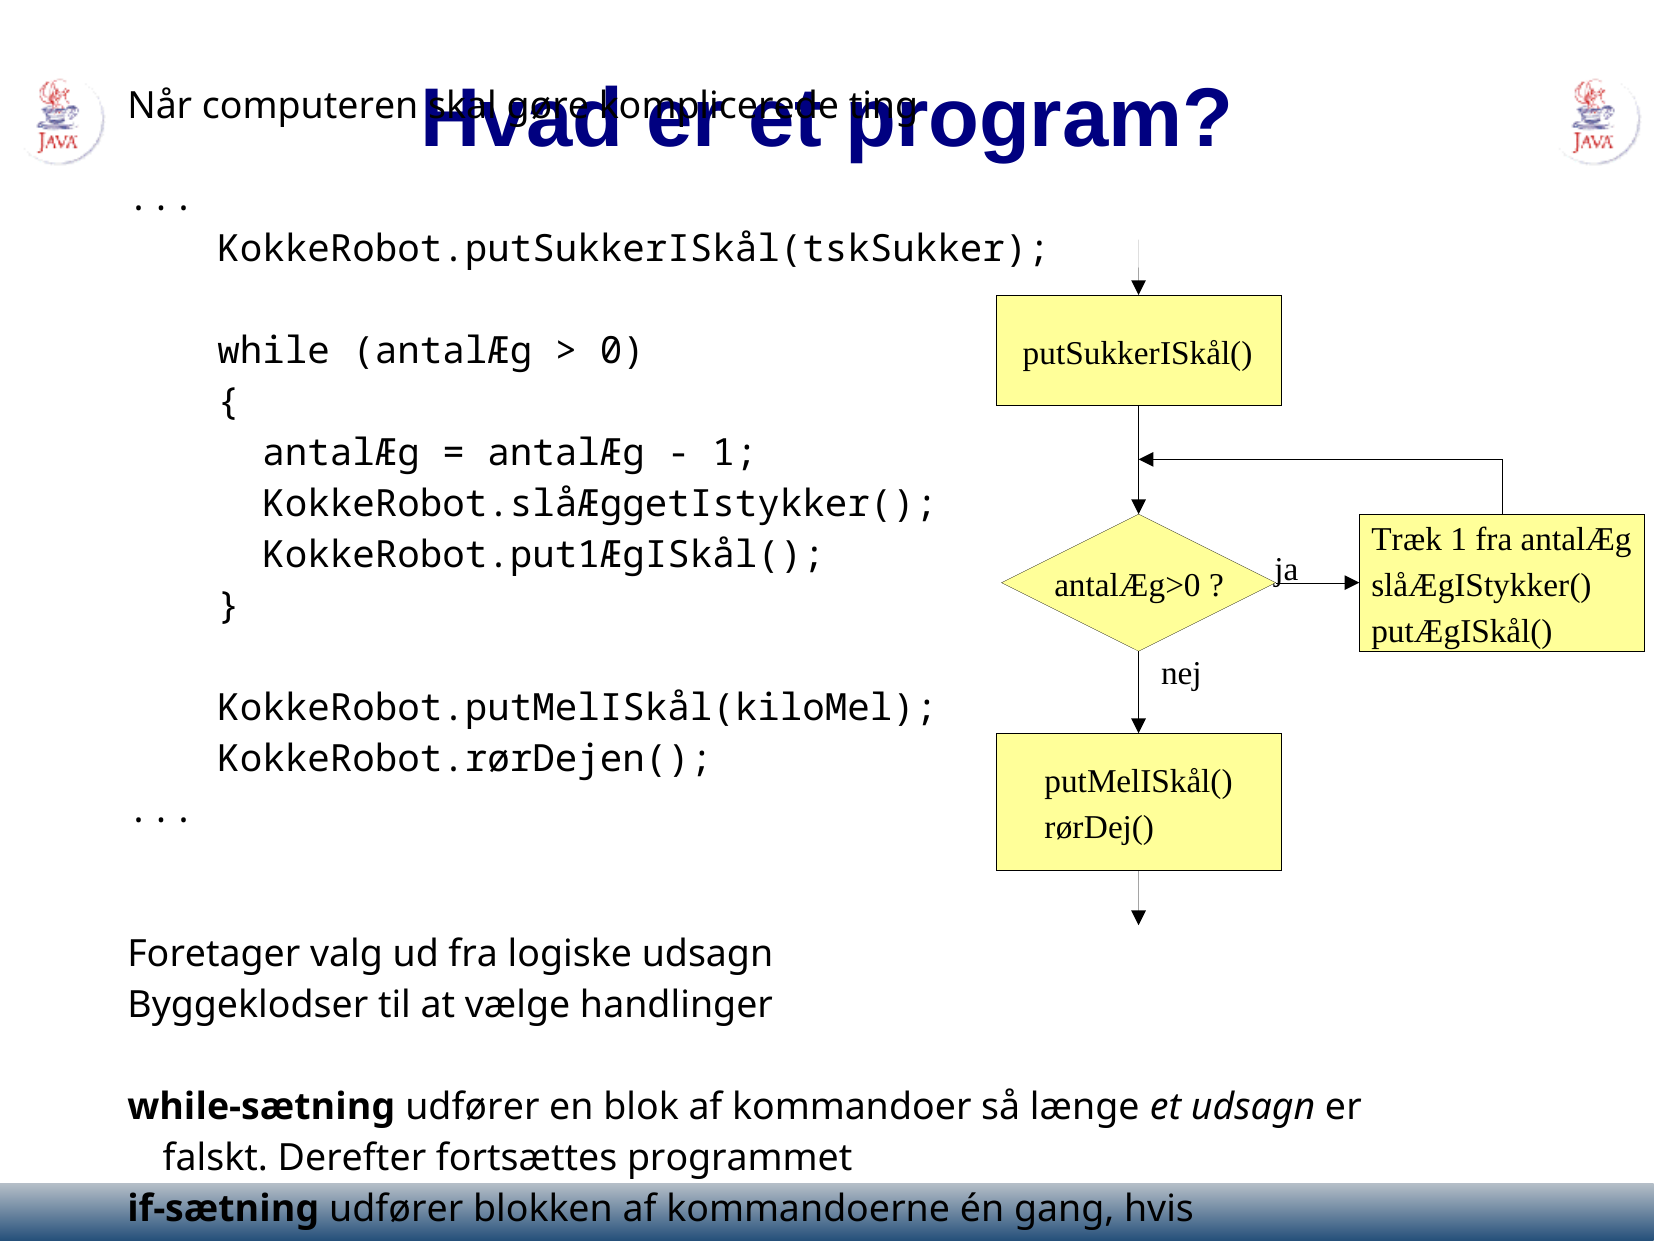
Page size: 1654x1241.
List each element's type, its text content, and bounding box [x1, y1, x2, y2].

title Hvad er et program? [105, 14, 1549, 222]
picture [10, 71, 105, 169]
picture [1549, 71, 1645, 169]
chart [946, 227, 1654, 942]
subtitle Når computeren skal gøre komplicerede ting ... KokkeRobot.putSukkerISkål(tskSukker); while (antalÆg > 0) { antalÆg = antalÆg - 1; KokkeRobot.slåÆggetIstykker(); KokkeRobot.put1ÆgISkål(); } KokkeRobot.putMelISkål(kiloMel); KokkeRobot.rørDejen(); ... Foretager valg ud fra logiske udsagn Byggeklodser til at vælge handlinger while-sætning udfører en blok af kommandoer så længe et udsagn er falskt. Derefter fortsættes programmet if-sætning udfører blokken af kommandoerne én gang, hvis udsagnet er sandt [91, 164, 1369, 1198]
